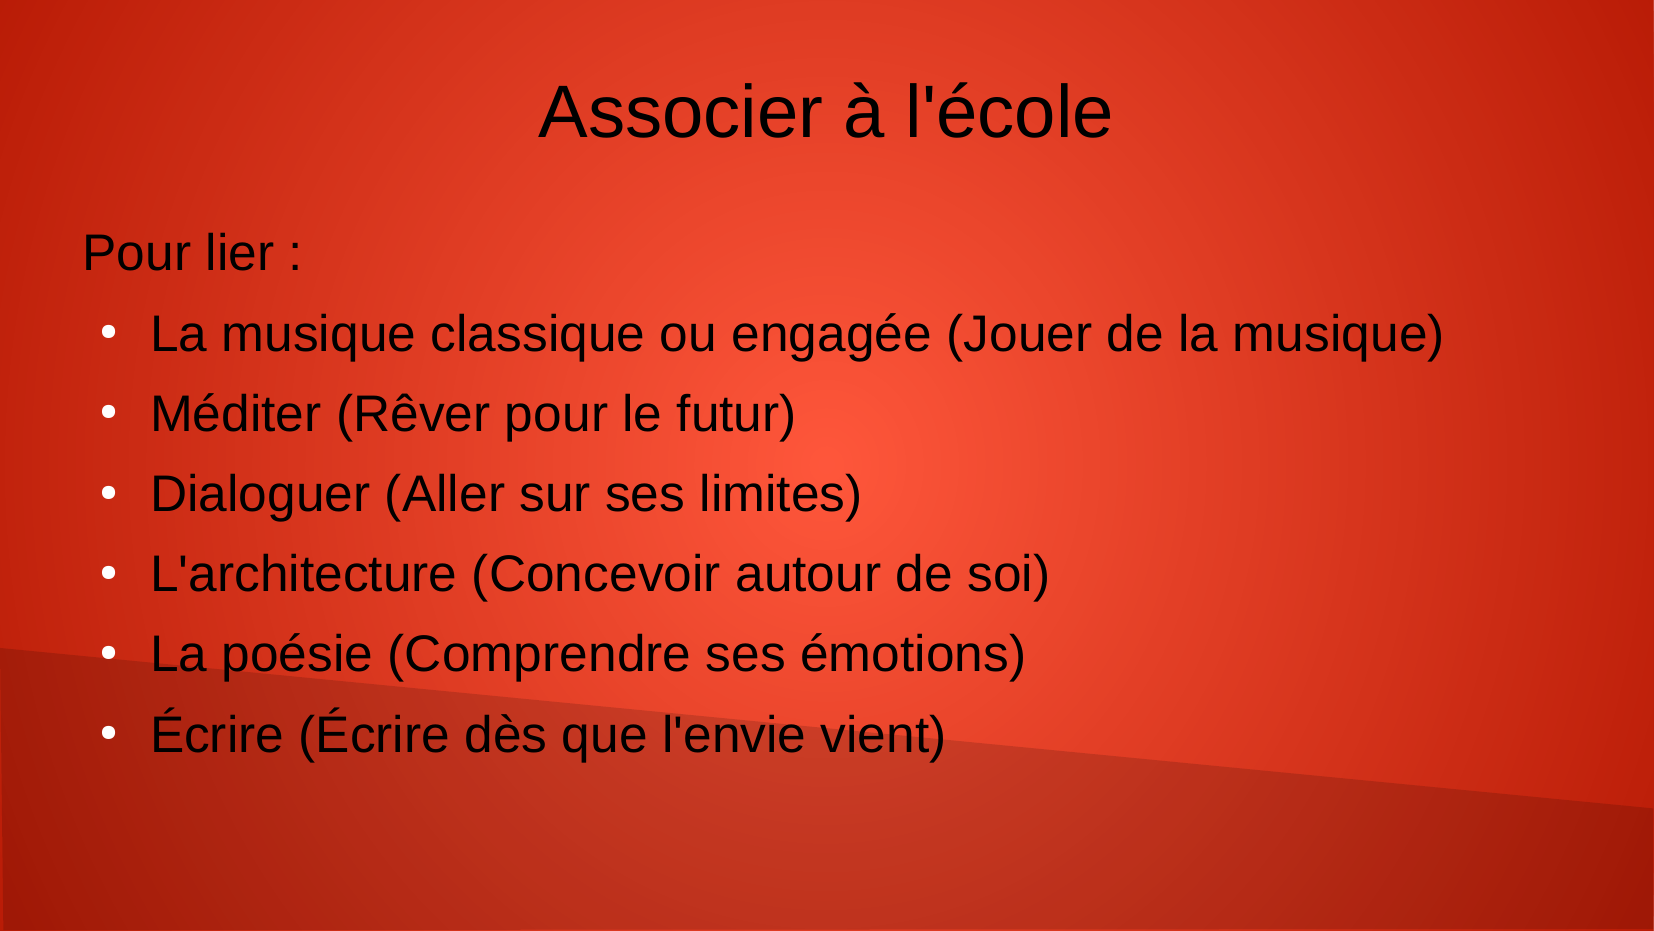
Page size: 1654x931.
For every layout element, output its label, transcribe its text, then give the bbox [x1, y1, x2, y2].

title Associer à l'école [82, 35, 1571, 189]
list Pour lier : La musique classique ou engagée (Jouer de la musique) Méditer (Rêver pour le futur) Dialoguer (Aller sur ses limites) L'architecture (Concevoir autour de soi) La poésie (Comprendre ses émotions) Écrire (Écrire dès que l'envie vient) [82, 224, 1571, 764]
